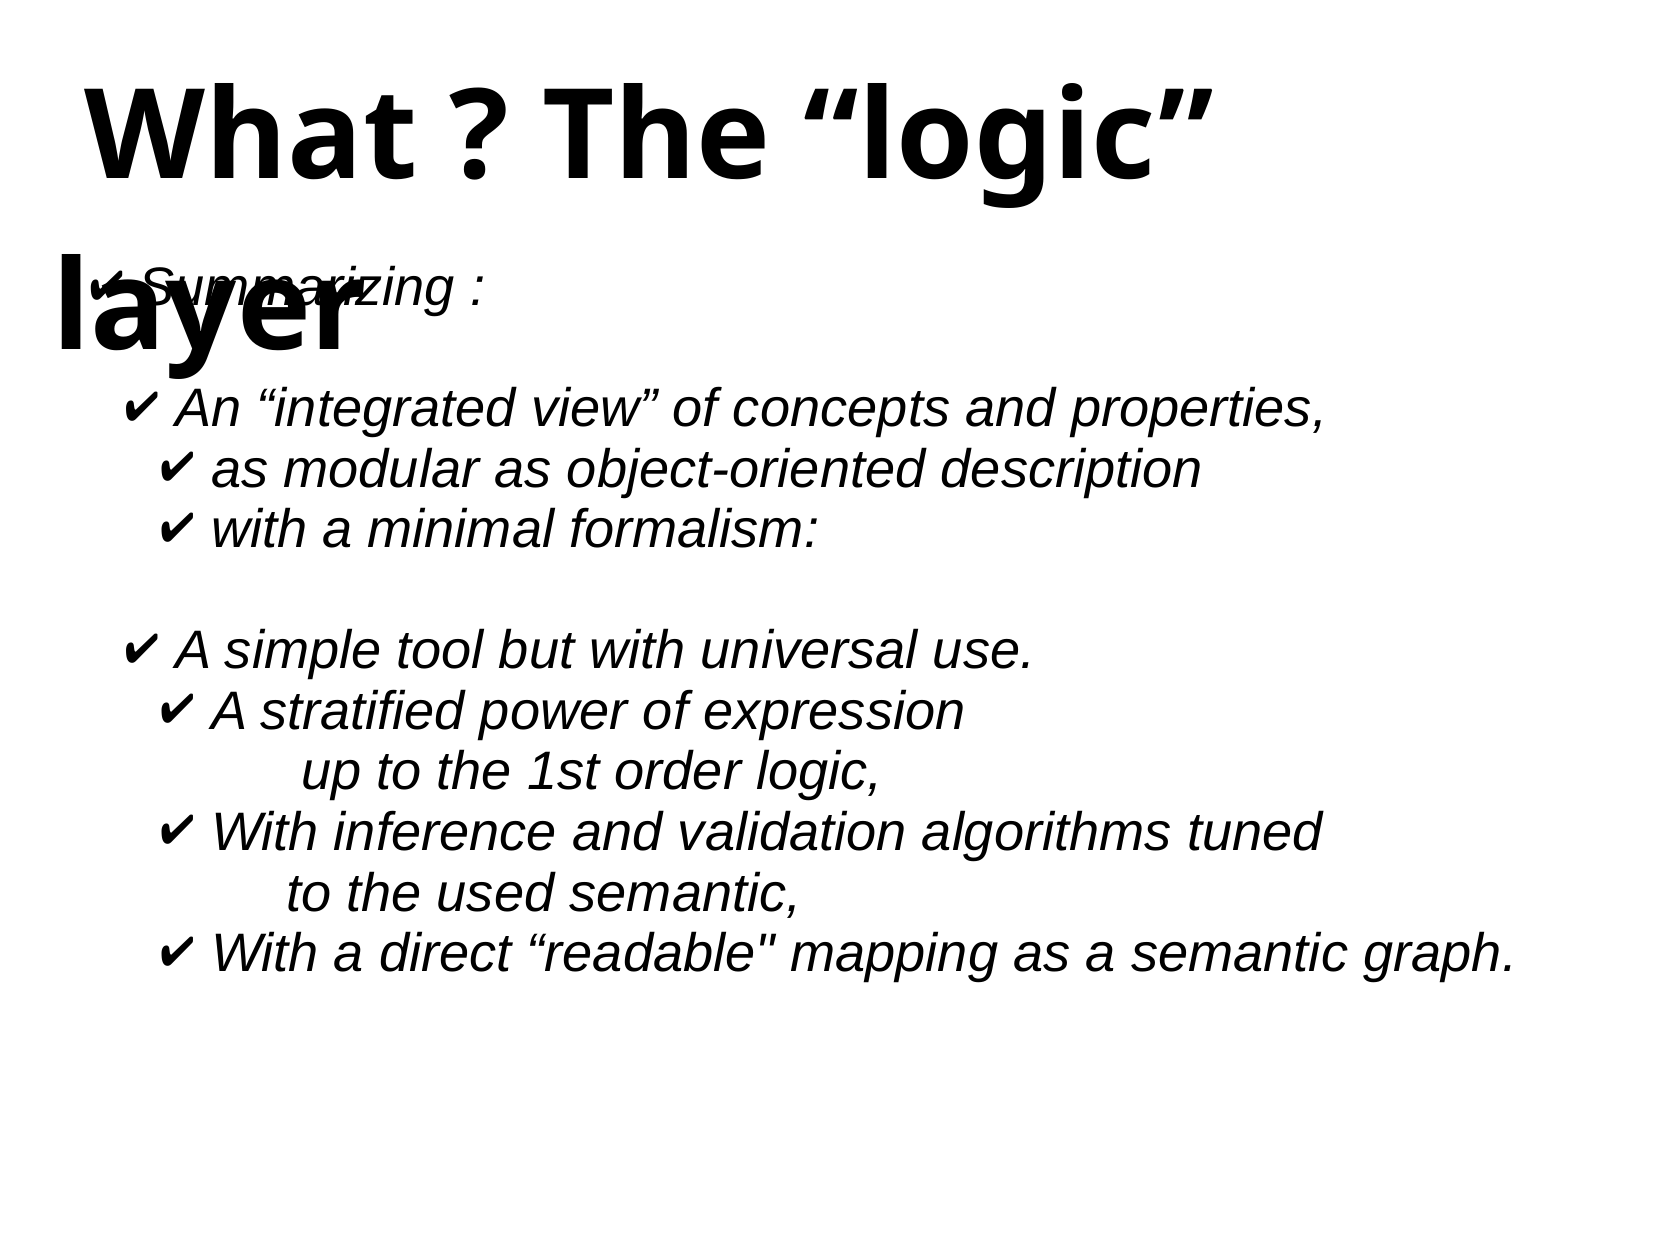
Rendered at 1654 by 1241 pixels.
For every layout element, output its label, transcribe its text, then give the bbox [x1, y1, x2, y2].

text_box Summarizing : An “integrated view” of concepts and properties, as modular as object-oriented description with a minimal formalism: A simple tool but with universal use. A stratified power of expression up to the 1st order logic, With inference and validation algorithms tuned to the used semantic, With a direct “readable" mapping as a semantic graph. [75, 249, 1534, 1013]
text_box What ? The “logic” layer [37, 37, 1538, 245]
